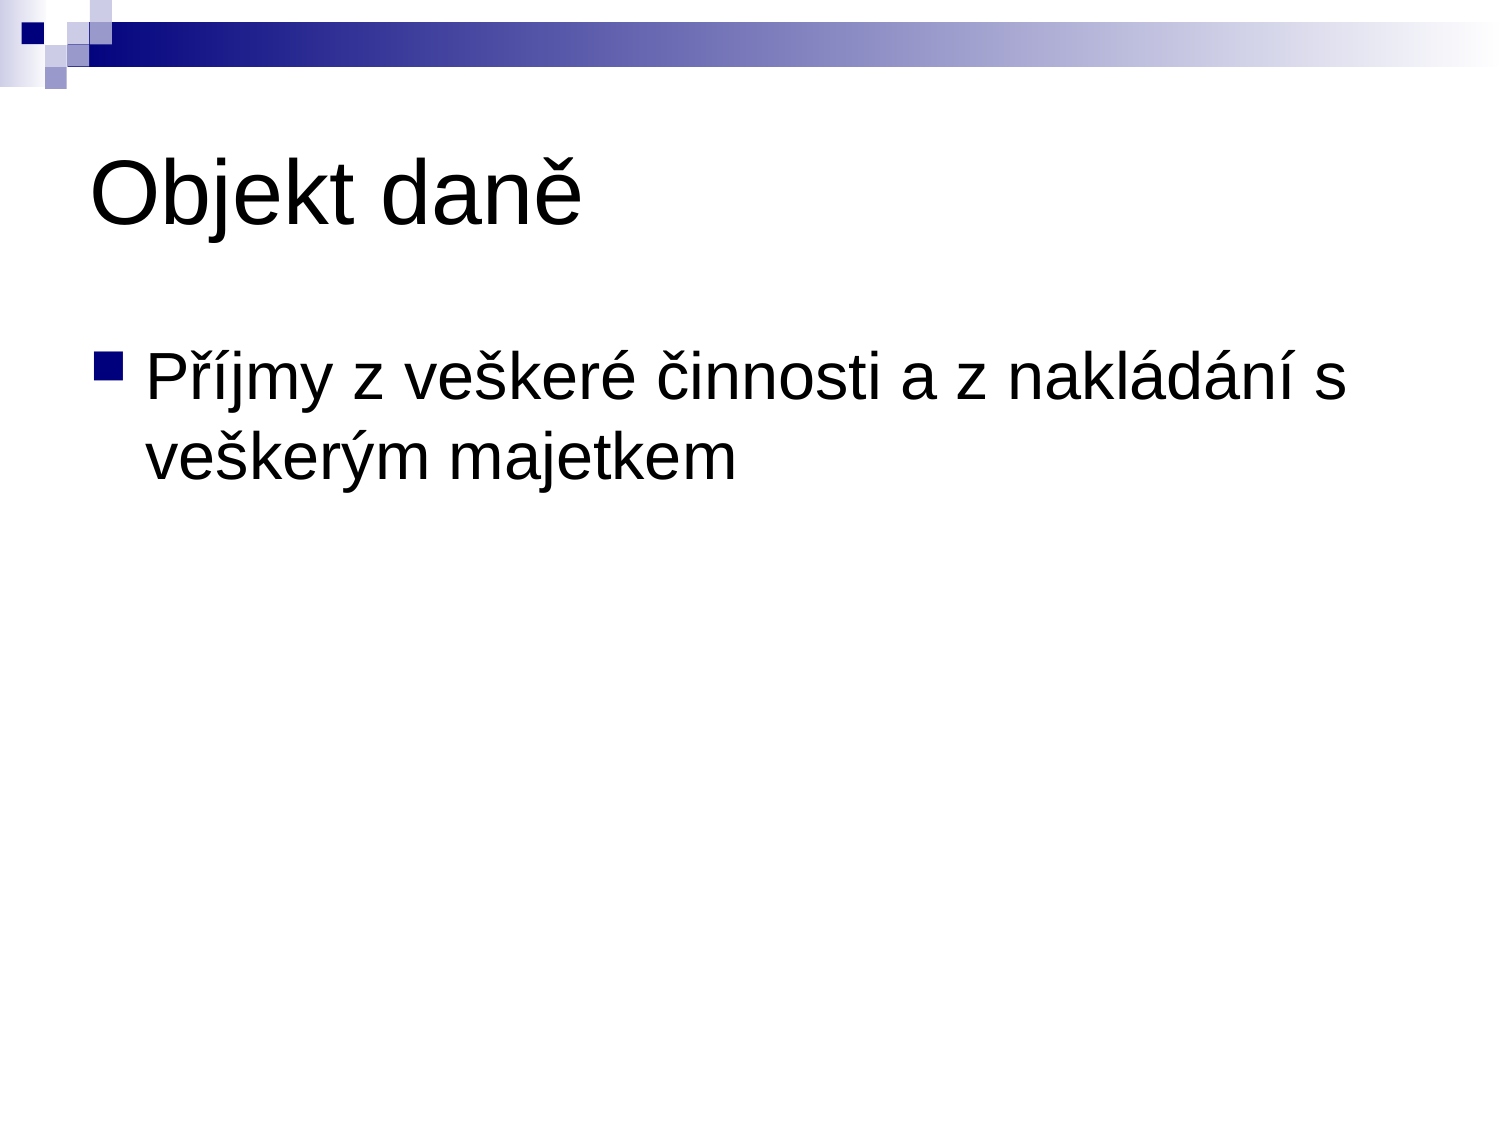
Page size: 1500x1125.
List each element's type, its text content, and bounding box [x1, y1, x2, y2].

list Příjmy z veškeré činnosti a z nakládání s veškerým majetkem [75, 324, 1426, 963]
title Objekt daně [75, 75, 1426, 301]
